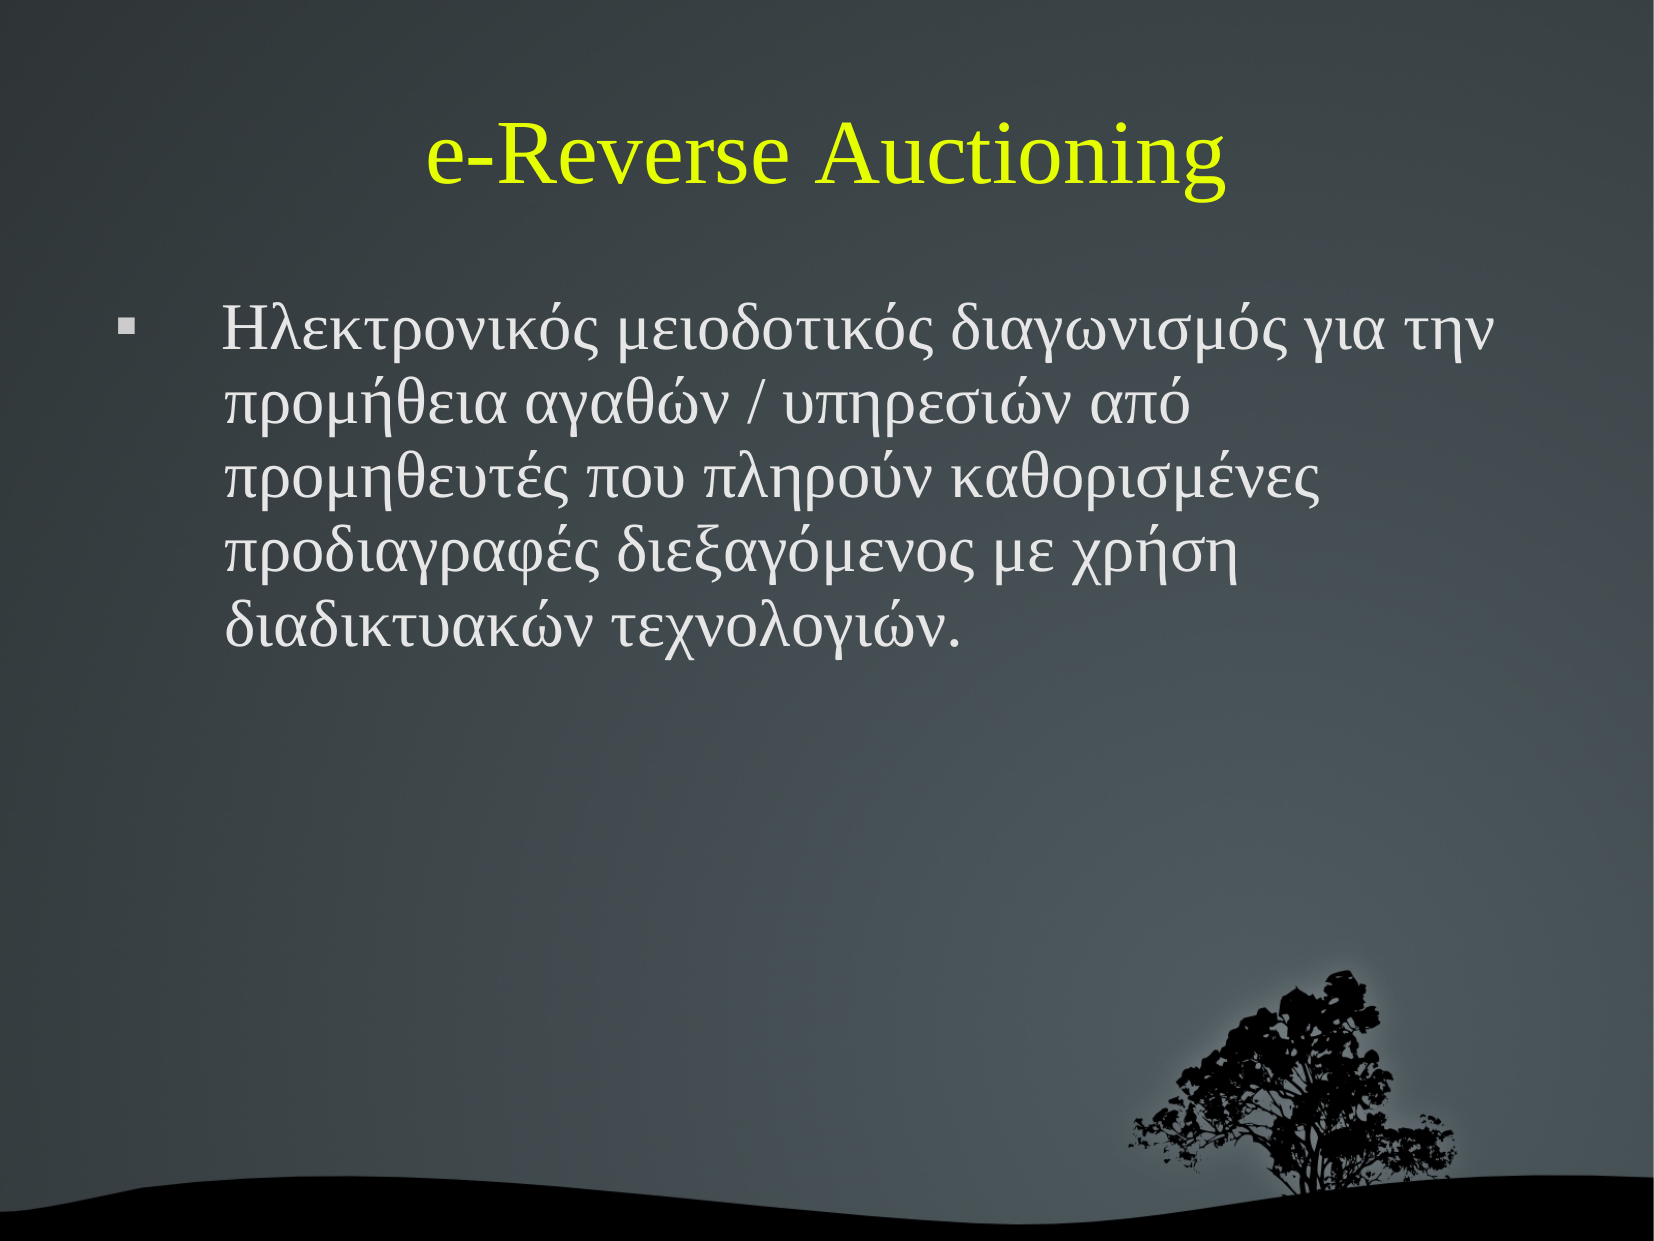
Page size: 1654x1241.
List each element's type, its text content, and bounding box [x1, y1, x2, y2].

picture [0, 0, 1654, 1241]
title e-Reverse Auctioning [82, 56, 1571, 250]
list Ηλεκτρονικός μειοδοτικός διαγωνισμός για την προμήθεια αγαθών / υπηρεσιών από προμηθευτές που πληρούν καθορισμένες προδιαγραφές διεξαγόμενος με χρήση διαδικτυακών τεχνολογιών. [82, 290, 1571, 1094]
